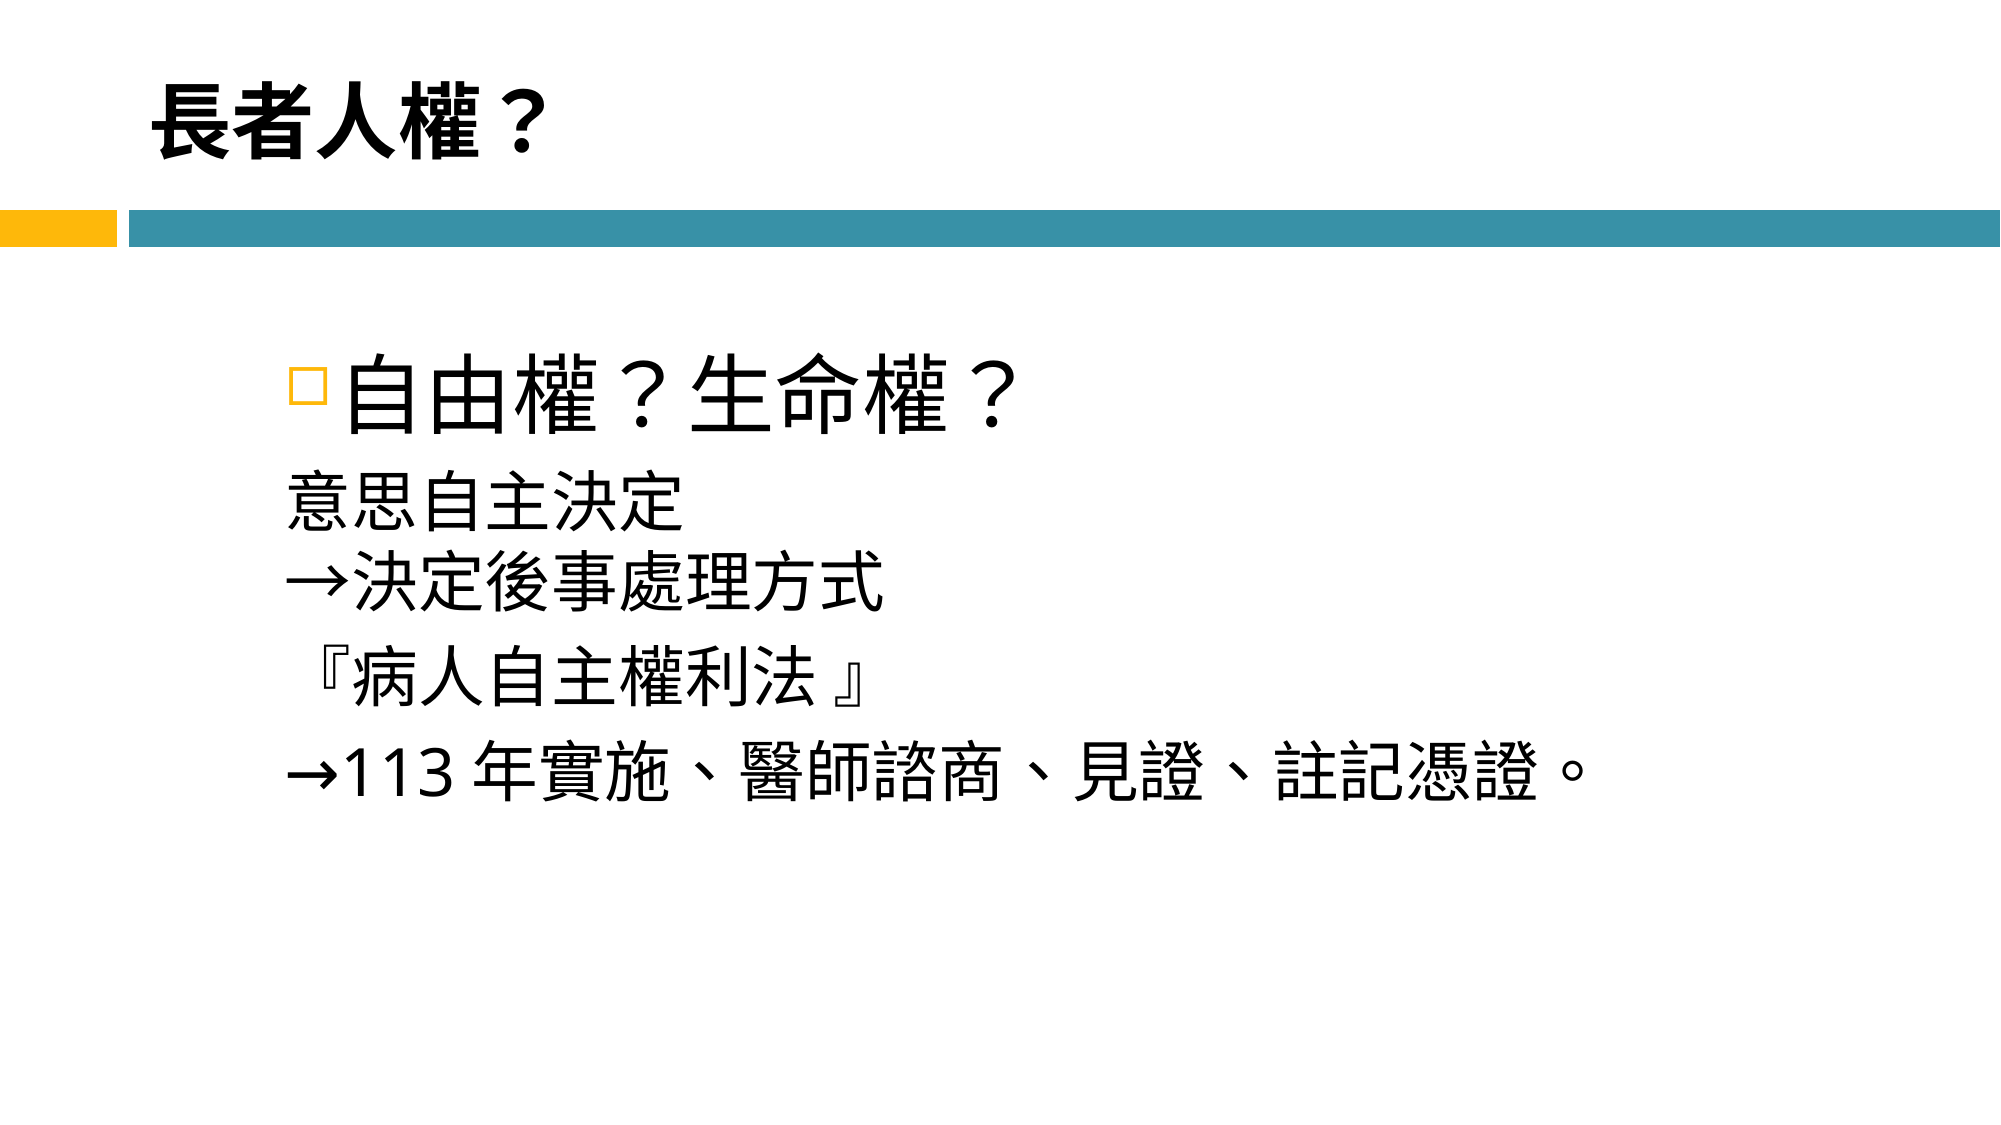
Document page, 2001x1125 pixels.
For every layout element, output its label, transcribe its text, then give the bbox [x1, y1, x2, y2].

list 自由權？生命權？ 意思自主決定 →決定後事處理方式 『病人自主權利法 』 →113年實施、醫師諮商、見證、註記憑證。 [269, 332, 2000, 899]
title 長者人權？ [133, 37, 1917, 201]
